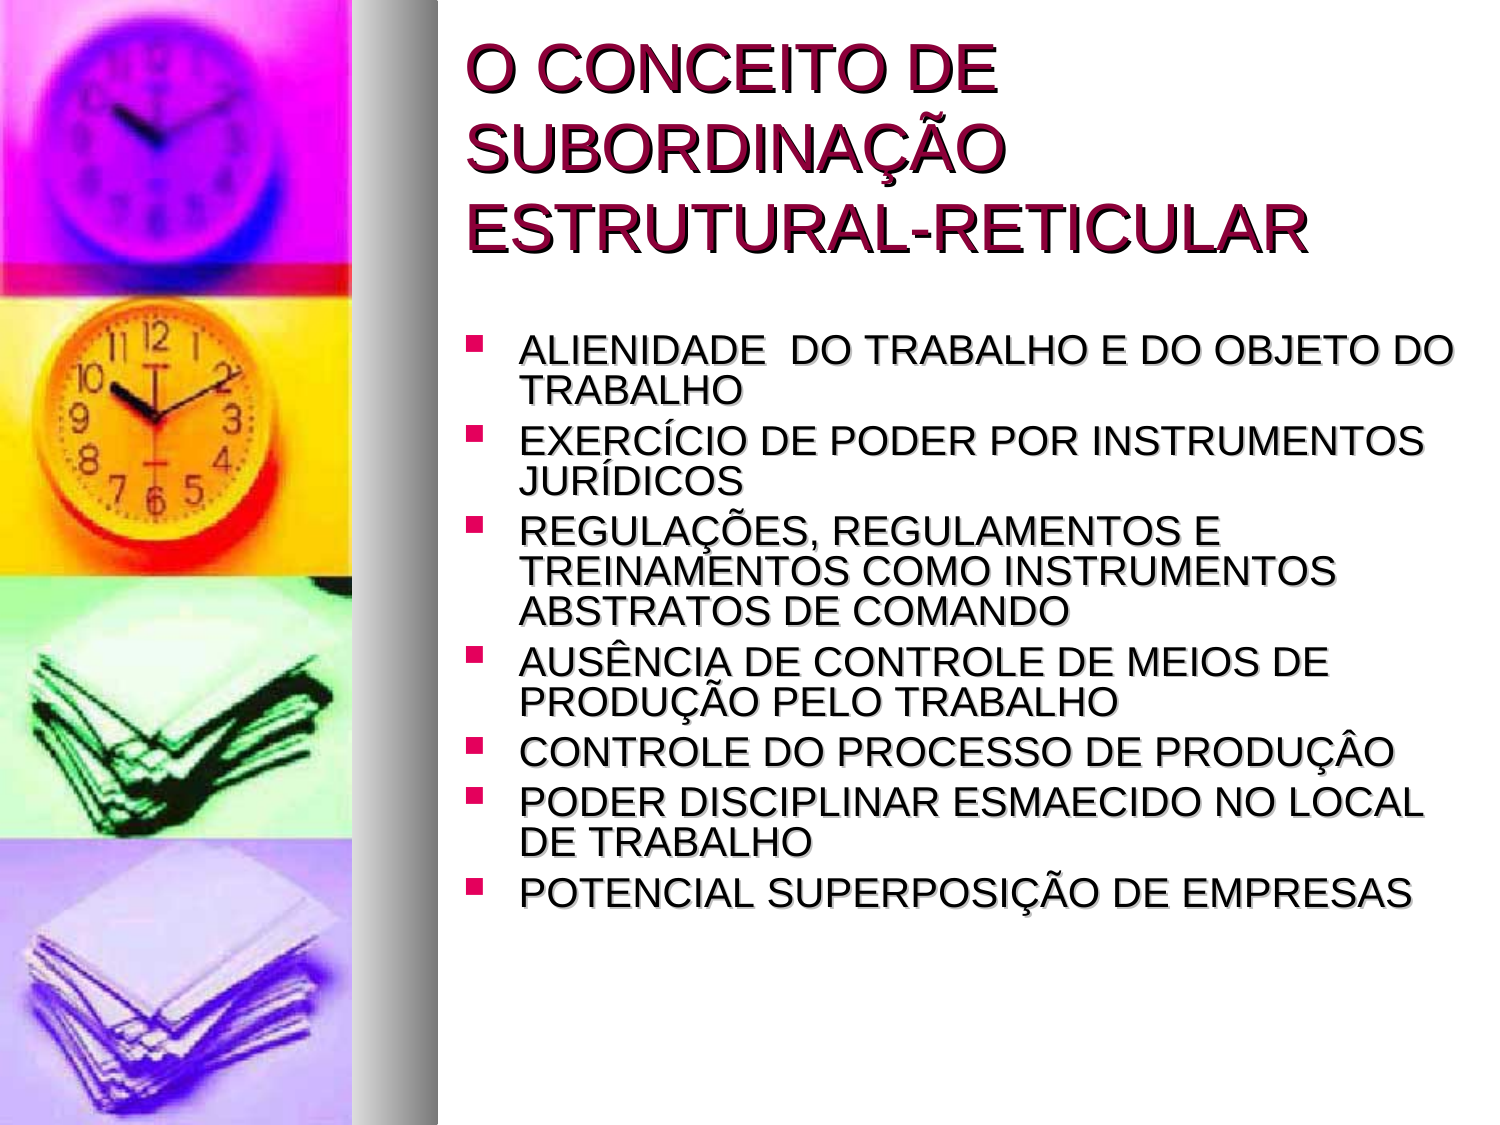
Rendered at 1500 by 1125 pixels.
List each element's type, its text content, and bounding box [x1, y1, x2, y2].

list ALIENIDADE DO TRABALHO E DO OBJETO DO TRABALHO EXERCÍCIO DE PODER POR INSTRUMENTOS JURÍDICOS REGULAÇÕES, REGULAMENTOS E TREINAMENTOS COMO INSTRUMENTOS ABSTRATOS DE COMANDO AUSÊNCIA DE CONTROLE DE MEIOS DE PRODUÇÃO PELO TRABALHO CONTROLE DO PROCESSO DE PRODUÇÂO PODER DISCIPLINAR ESMAECIDO NO LOCAL DE TRABALHO POTENCIAL SUPERPOSIÇÃO DE EMPRESAS [448, 324, 1499, 1095]
picture [0, 0, 352, 1125]
title O CONCEITO DE SUBORDINAÇÃO ESTRUTURAL-RETICULAR [450, 16, 1500, 272]
